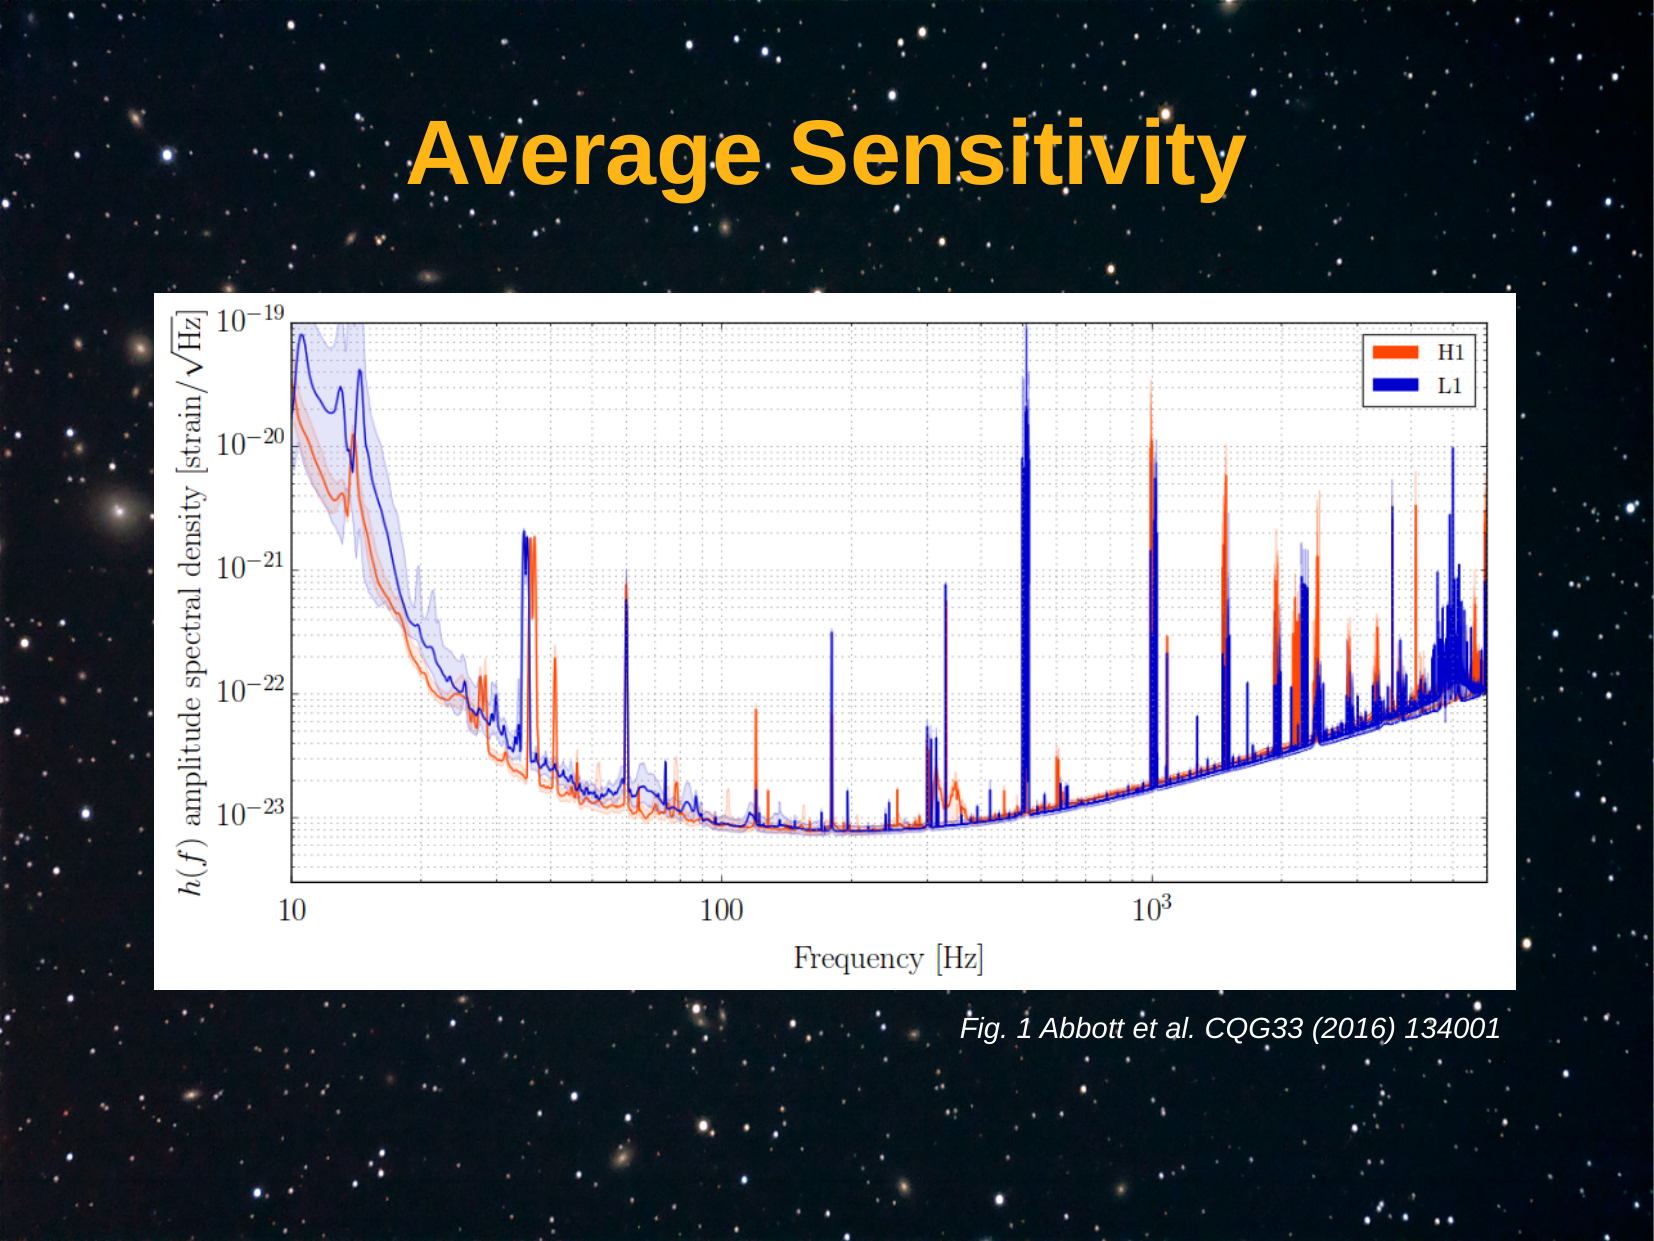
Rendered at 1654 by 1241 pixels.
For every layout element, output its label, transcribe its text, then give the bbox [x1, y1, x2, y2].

text_box Fig. 1 Abbott et al. CQG33 (2016) 134001 [945, 1005, 1531, 1053]
title Average Sensitivity [82, 49, 1571, 257]
picture [0, 0, 1654, 1241]
